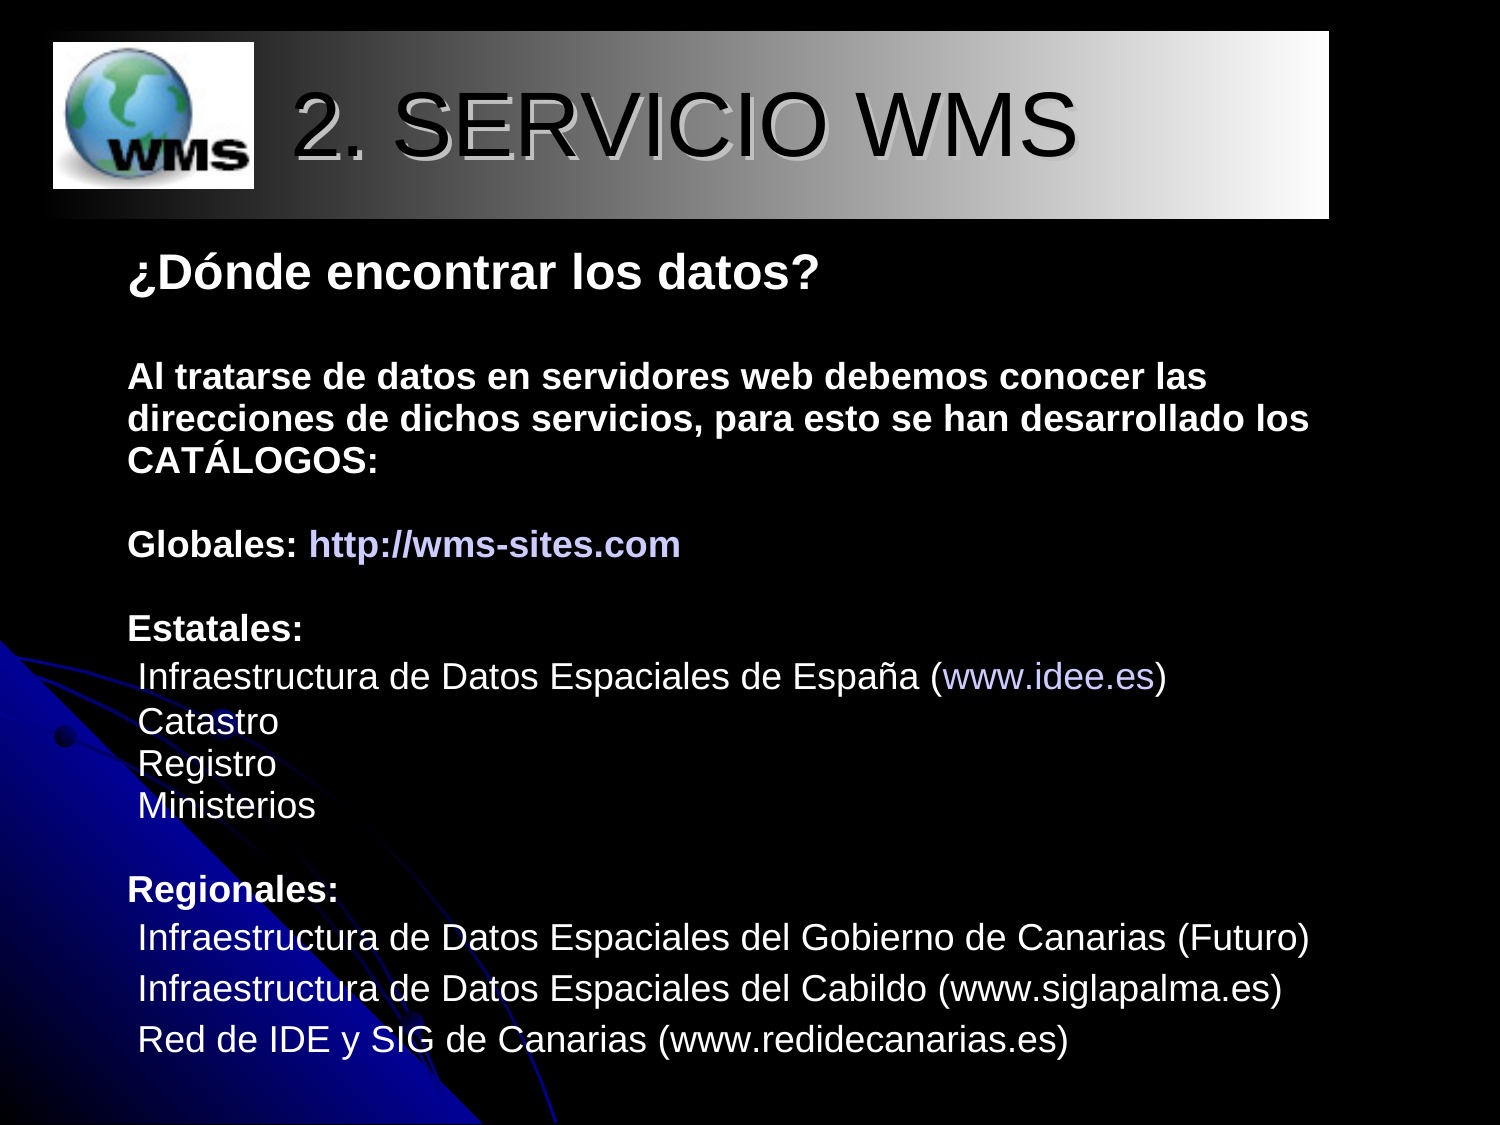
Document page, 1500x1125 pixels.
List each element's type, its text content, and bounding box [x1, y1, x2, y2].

picture [53, 42, 254, 189]
text_box ¿Dónde encontrar los datos? Al tratarse de datos en servidores web debemos conocer las direcciones de dichos servicios, para esto se han desarrollado los CATÁLOGOS: Globales: http://wms-sites.com Estatales: Infraestructura de Datos Espaciales de España (www.idee.es)‏ Catastro Registro Ministerios Regionales: Infraestructura de Datos Espaciales del Gobierno de Canarias (Futuro)‏ Infraestructura de Datos Espaciales del Cabildo (www.siglapalma.es)‏ Red de IDE y SIG de Canarias (www.redidecanarias.es)‏ [112, 236, 1406, 1114]
title 2. SERVICIO WMS [41, 31, 1329, 219]
